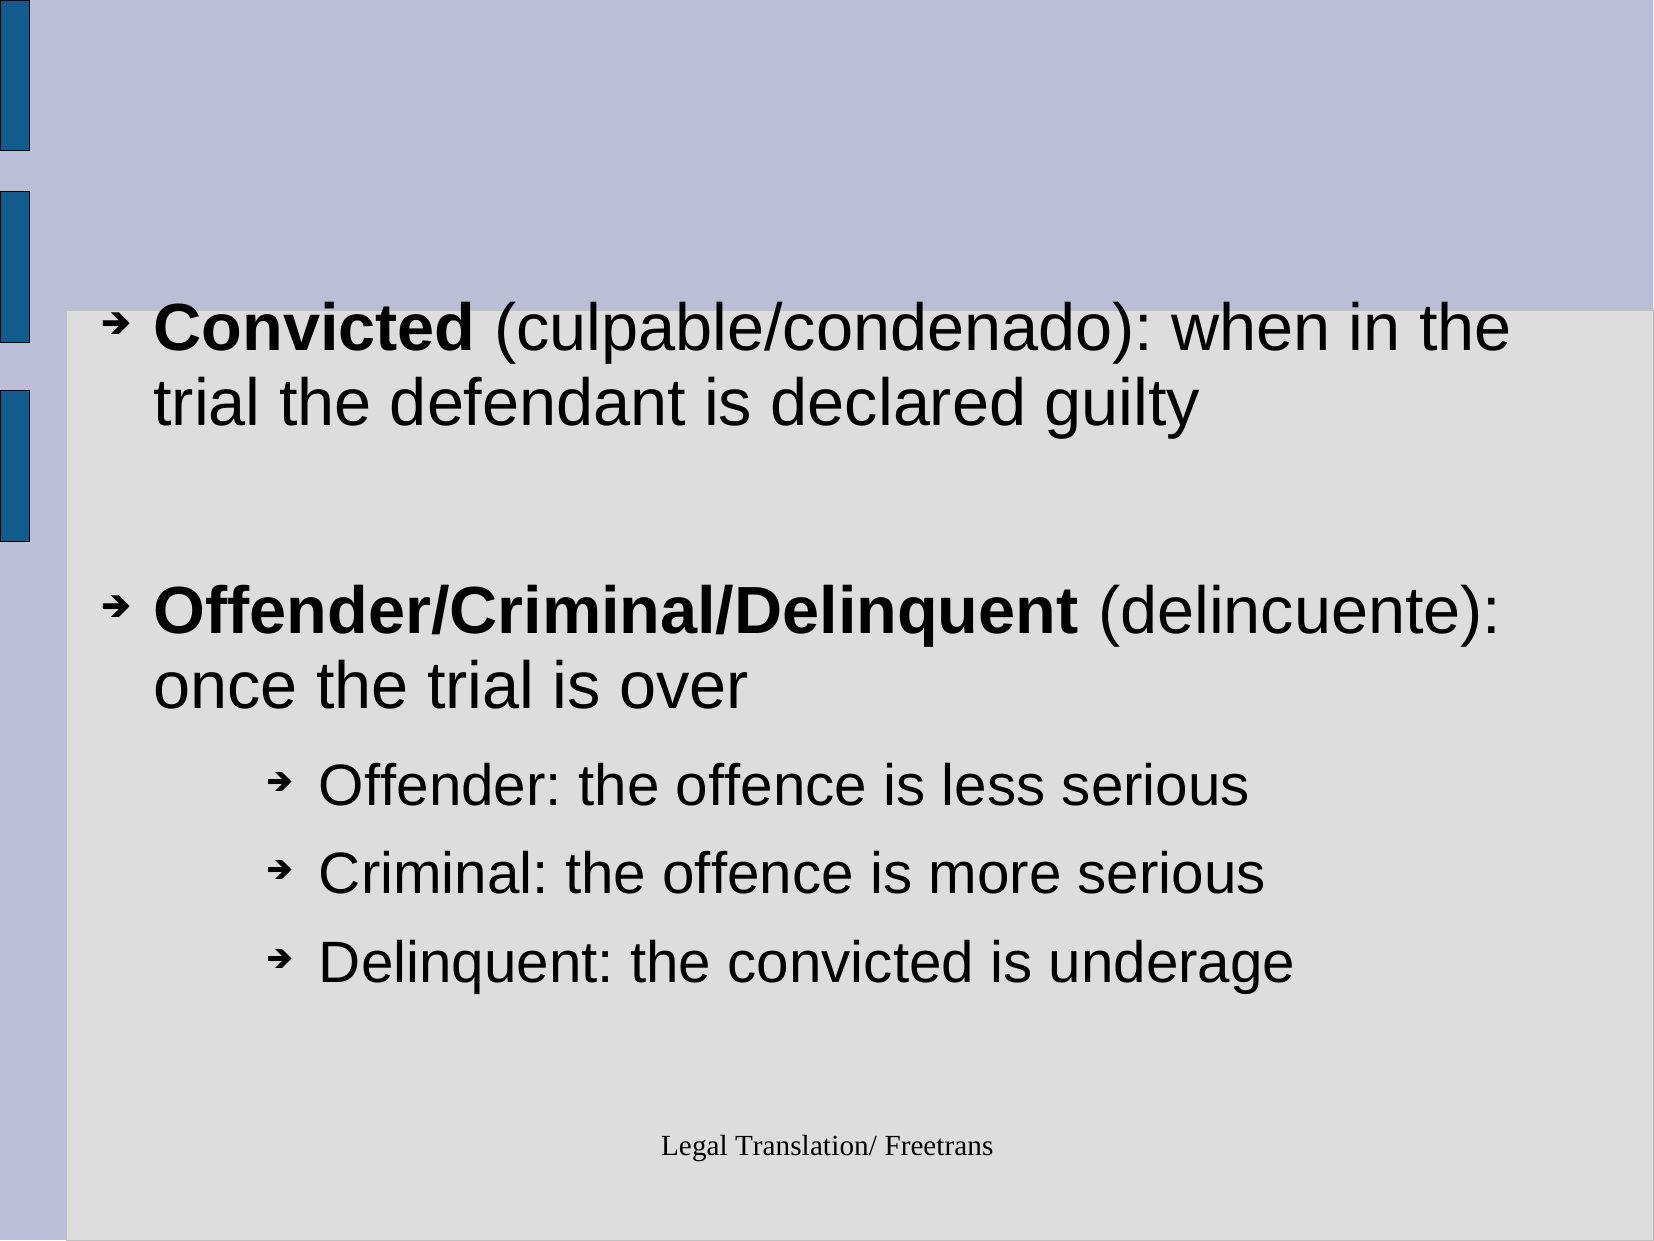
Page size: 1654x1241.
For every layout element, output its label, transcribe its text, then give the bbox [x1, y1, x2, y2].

list Convicted (culpable/condenado): when in the trial the defendant is declared guilty Offender/Criminal/Delinquent (delincuente): once the trial is over Offender: the offence is less serious Criminal: the offence is more serious Delinquent: the convicted is underage [82, 290, 1571, 1094]
